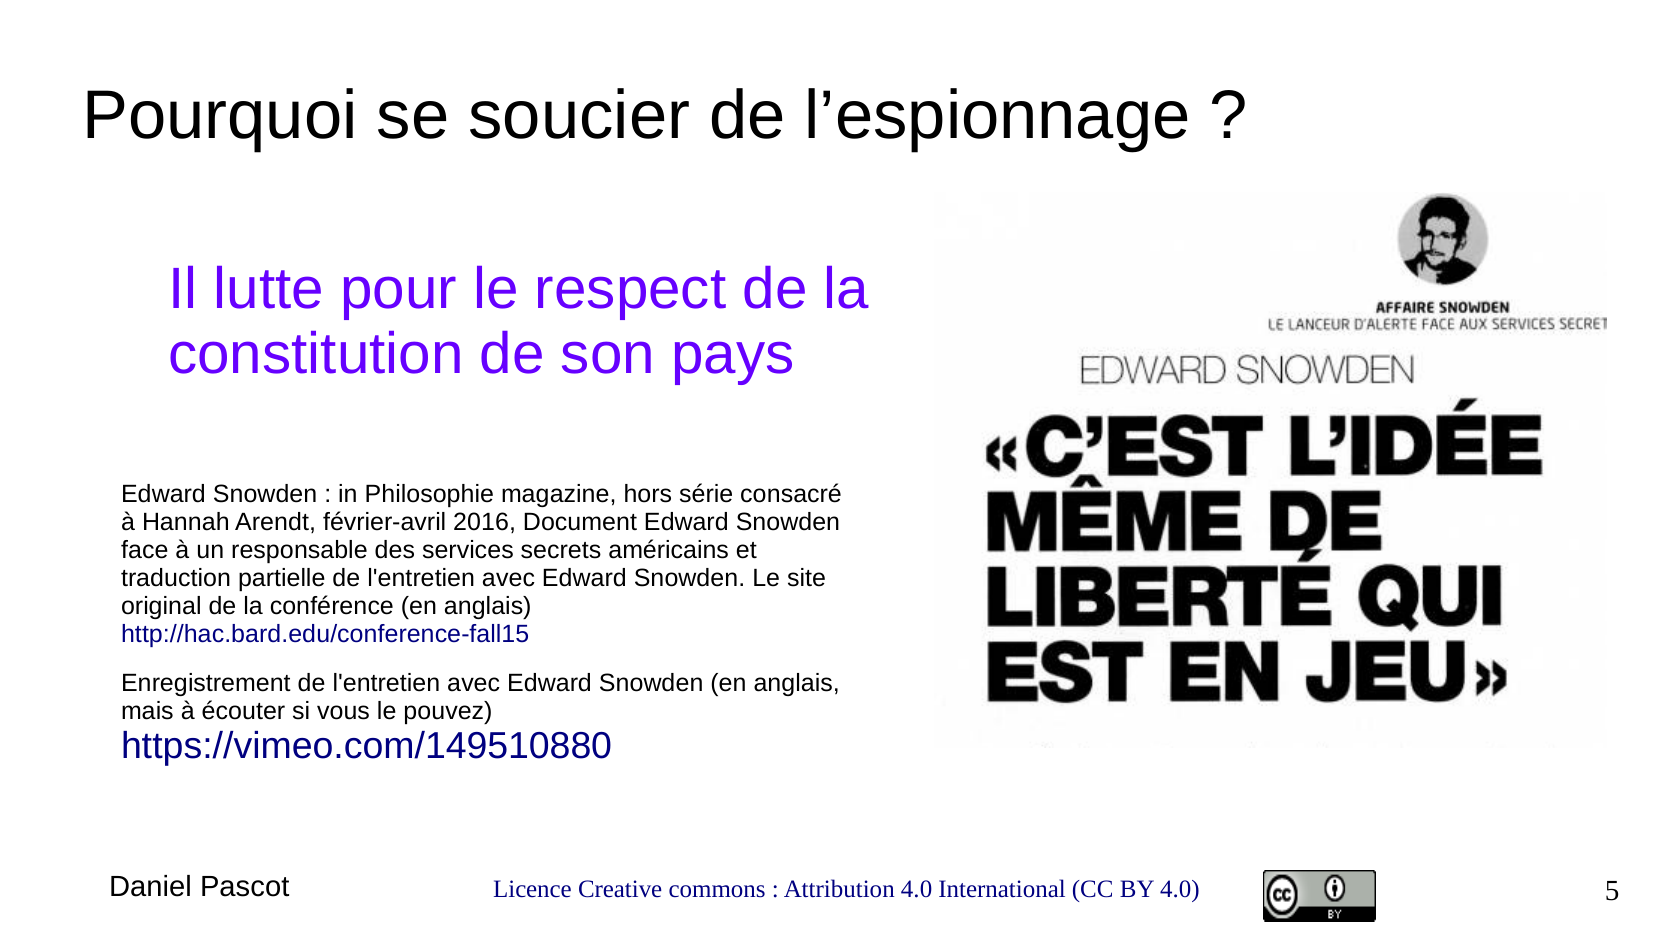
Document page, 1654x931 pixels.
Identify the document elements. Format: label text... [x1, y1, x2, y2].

text_box Edward Snowden : in Philosophie magazine, hors série consacré à Hannah Arendt, février-avril 2016, Document Edward Snowden face à un responsable des services secrets américains et traduction partielle de l'entretien avec Edward Snowden. Le site original de la conférence (en anglais) http://hac.bard.edu/conference-fall15 Enregistrement de l'entretien avec Edward Snowden (en anglais, mais à écouter si vous le pouvez) https://vimeo.com/149510880 [106, 472, 875, 774]
picture [934, 192, 1607, 748]
title Pourquoi se soucier de l’espionnage ? [82, 37, 1571, 193]
text_box Il lutte pour le respect de la constitution de son pays [153, 248, 945, 426]
picture [1263, 870, 1376, 922]
